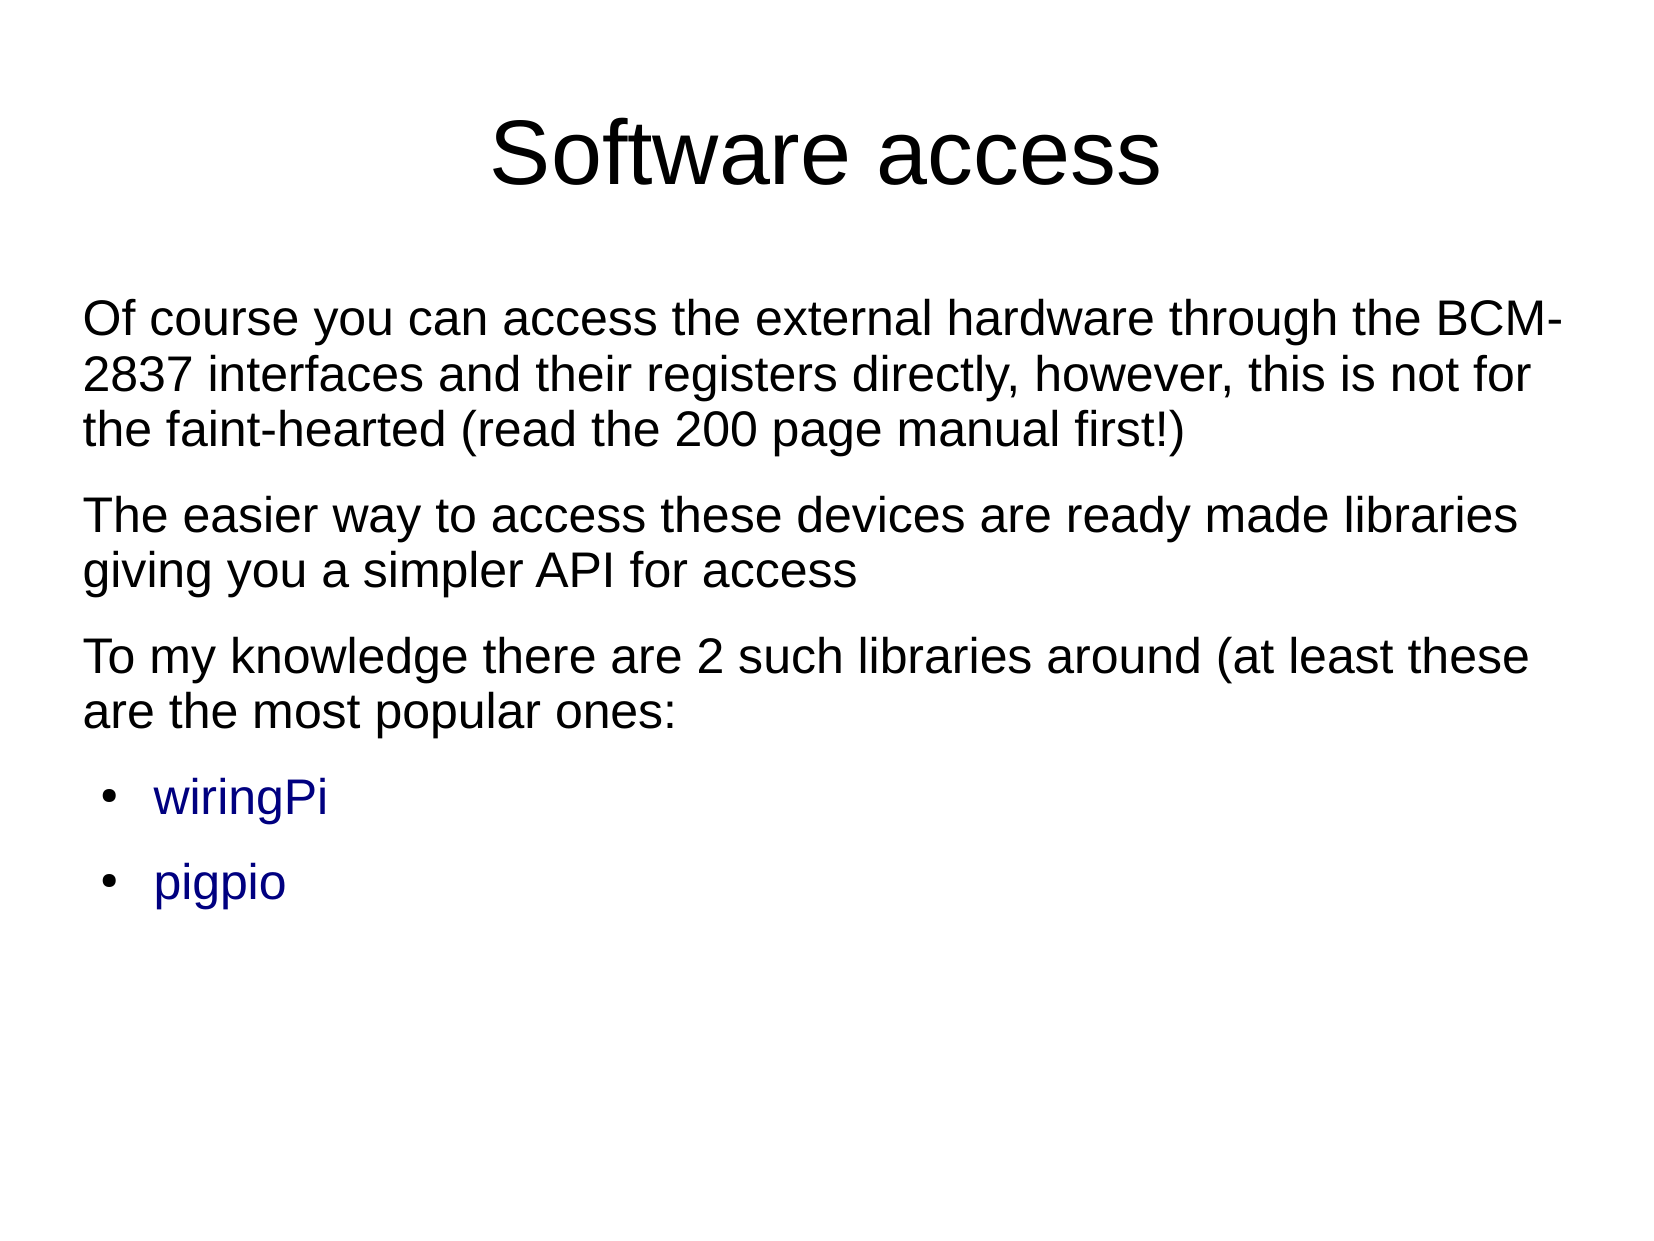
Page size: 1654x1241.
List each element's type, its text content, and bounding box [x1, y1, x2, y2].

title Software access [82, 49, 1571, 257]
list Of course you can access the external hardware through the BCM-2837 interfaces and their registers directly, however, this is not for the faint-hearted (read the 200 page manual first!) The easier way to access these devices are ready made libraries giving you a simpler API for access To my knowledge there are 2 such libraries around (at least these are the most popular ones: wiringPi pigpio [82, 290, 1571, 1010]
